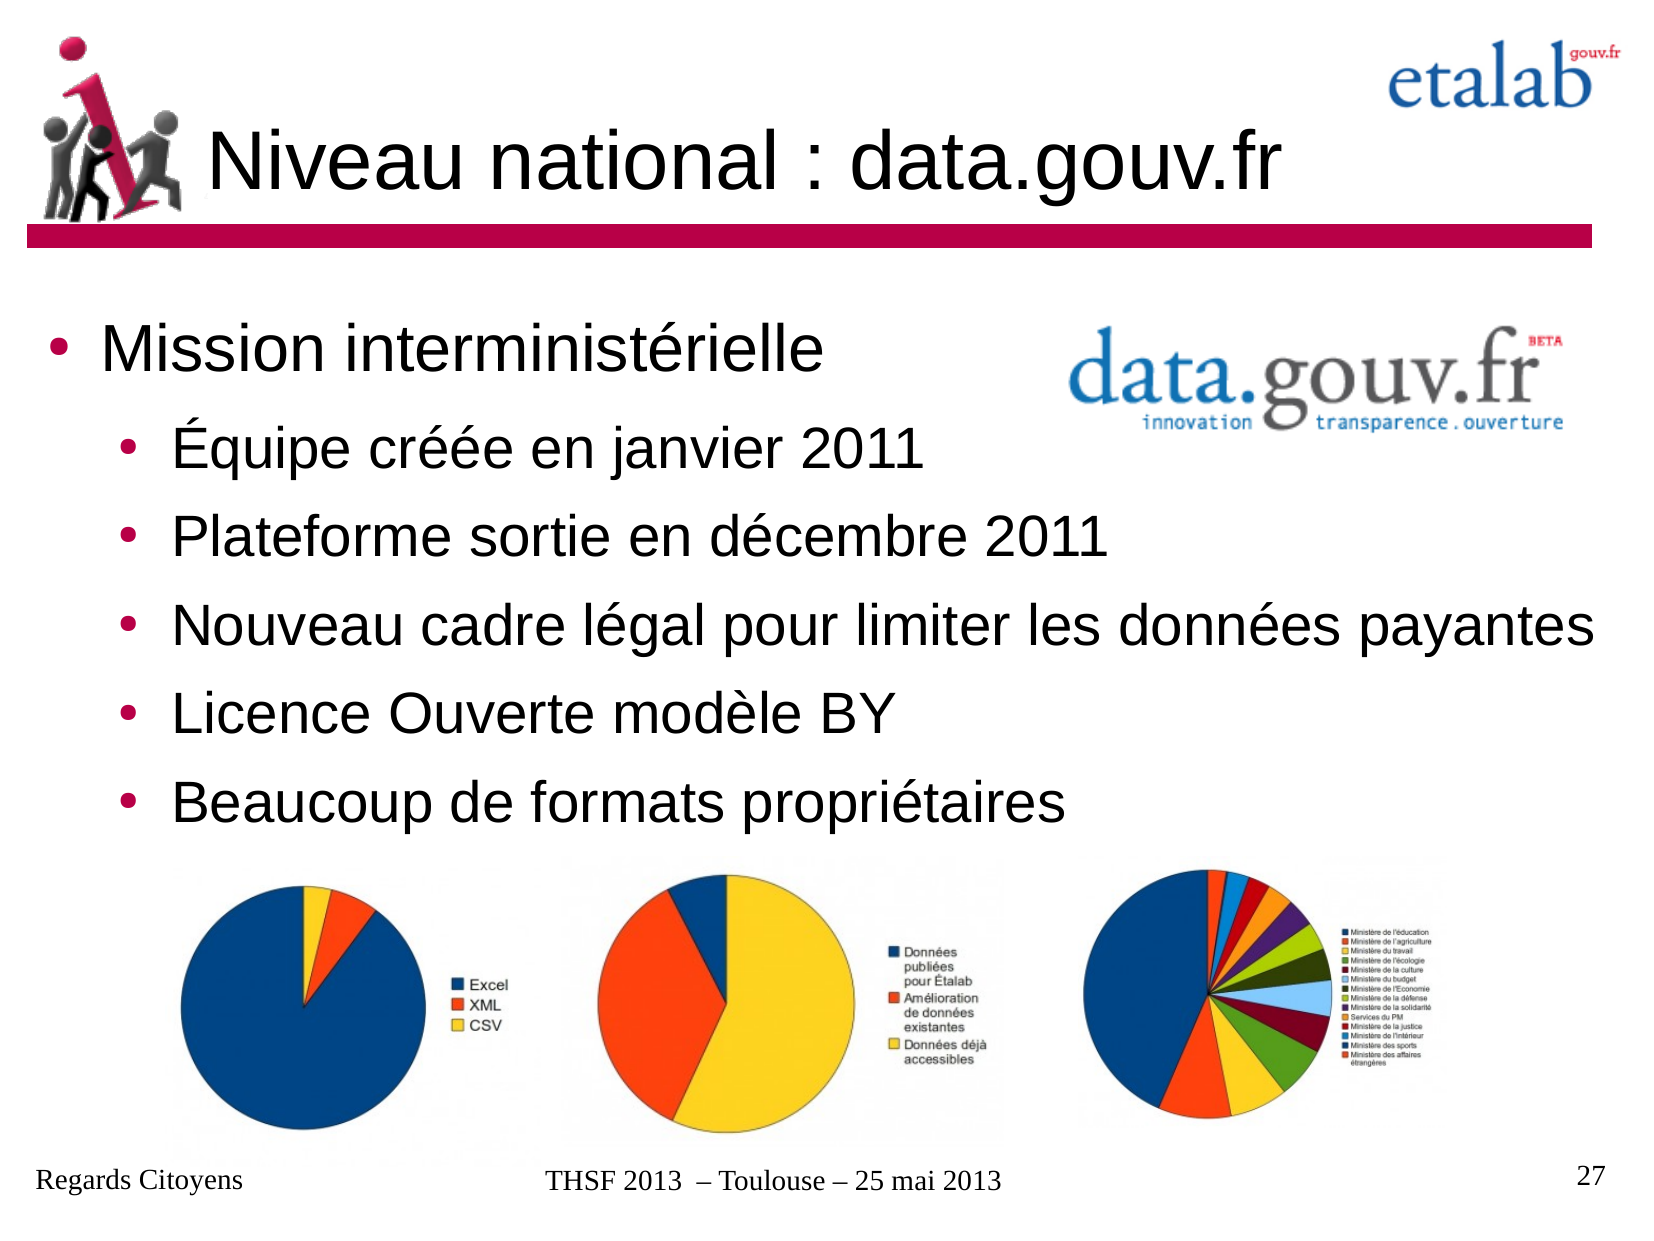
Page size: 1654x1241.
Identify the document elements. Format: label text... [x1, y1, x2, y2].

picture [165, 868, 541, 1167]
picture [27, 31, 208, 224]
list Mission interministérielle Équipe créée en janvier 2011 Plateforme sortie en décembre 2011 Nouveau cadre légal pour limiter les données payantes Licence Ouverte modèle BY Beaucoup de formats propriétaires [29, 206, 1654, 1152]
picture [1051, 312, 1581, 444]
title Niveau national : data.gouv.fr [206, 64, 1654, 206]
picture [1369, 28, 1648, 125]
picture [561, 856, 1004, 1147]
picture [1078, 856, 1447, 1128]
